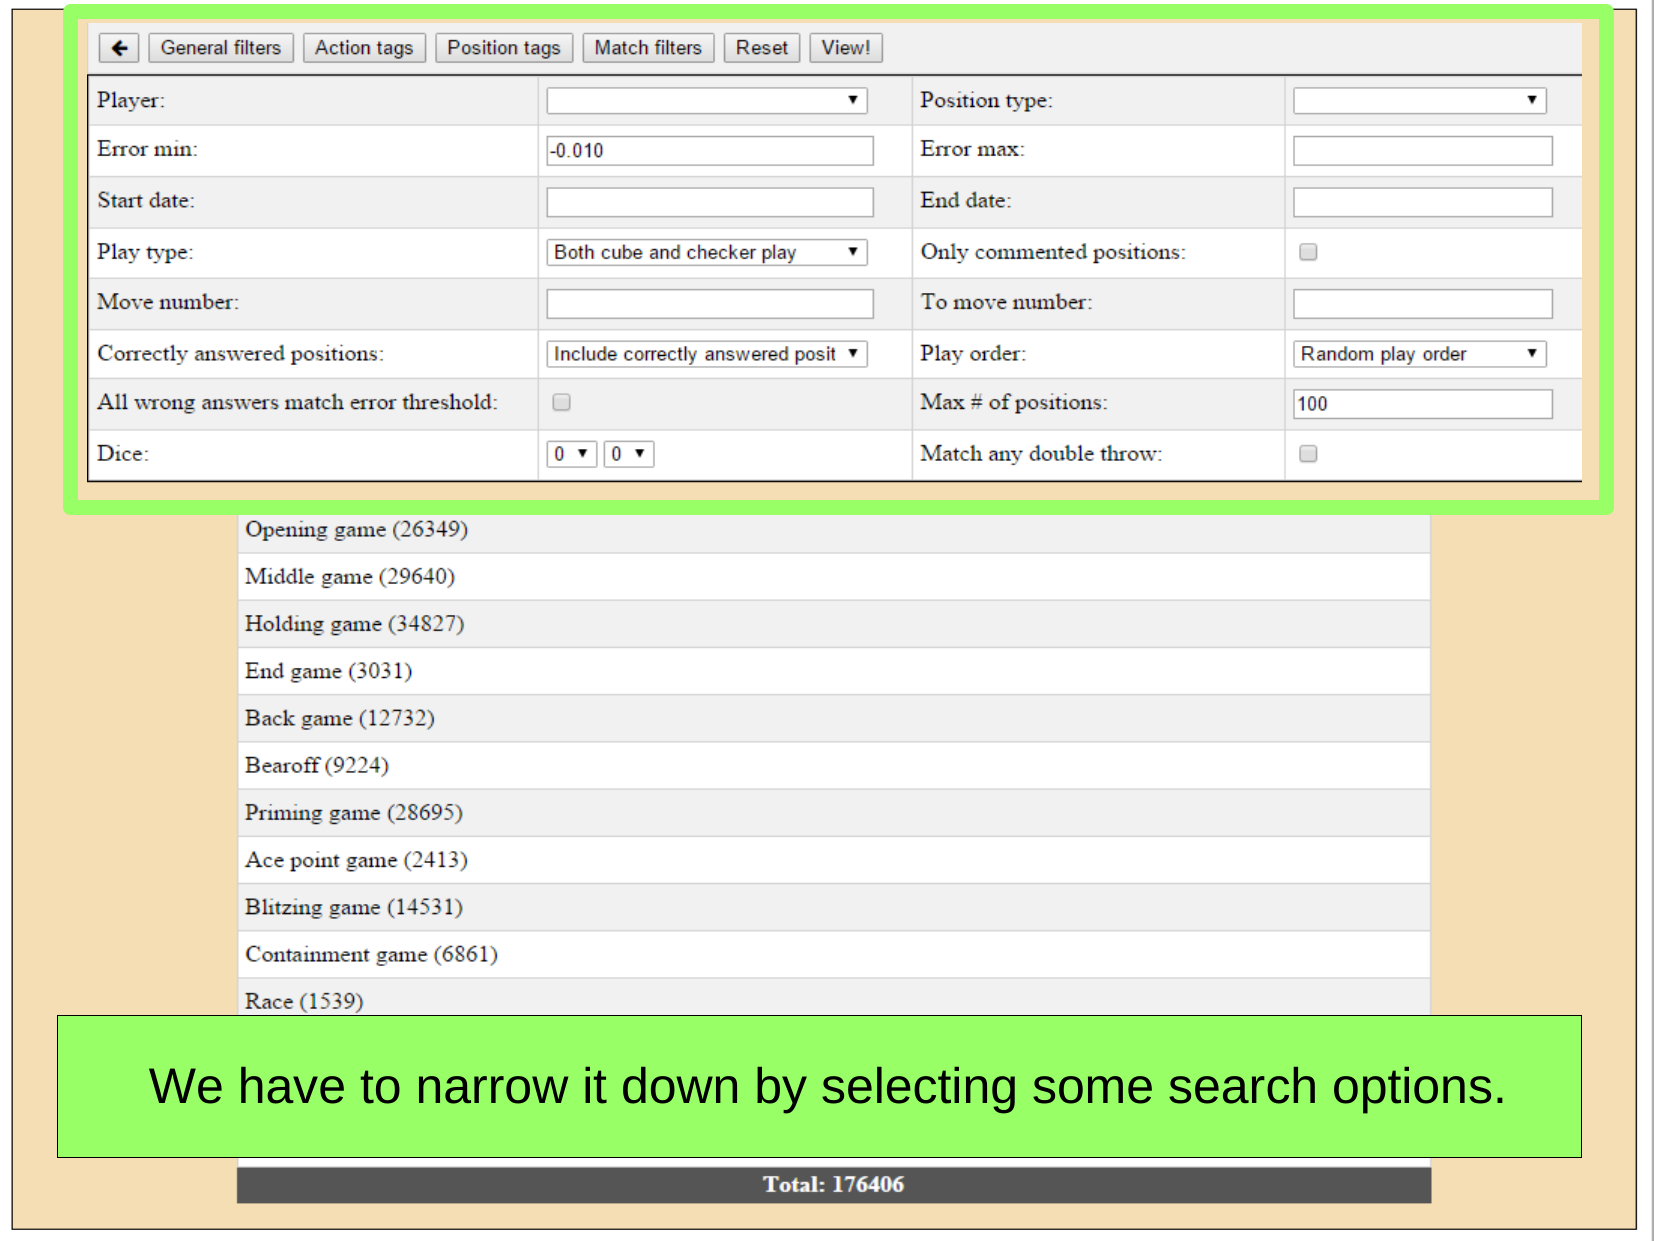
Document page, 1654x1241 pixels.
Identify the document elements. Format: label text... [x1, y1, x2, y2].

picture [0, 0, 1654, 1241]
text_box We have to narrow it down by selecting some search options. [57, 1015, 1582, 1158]
